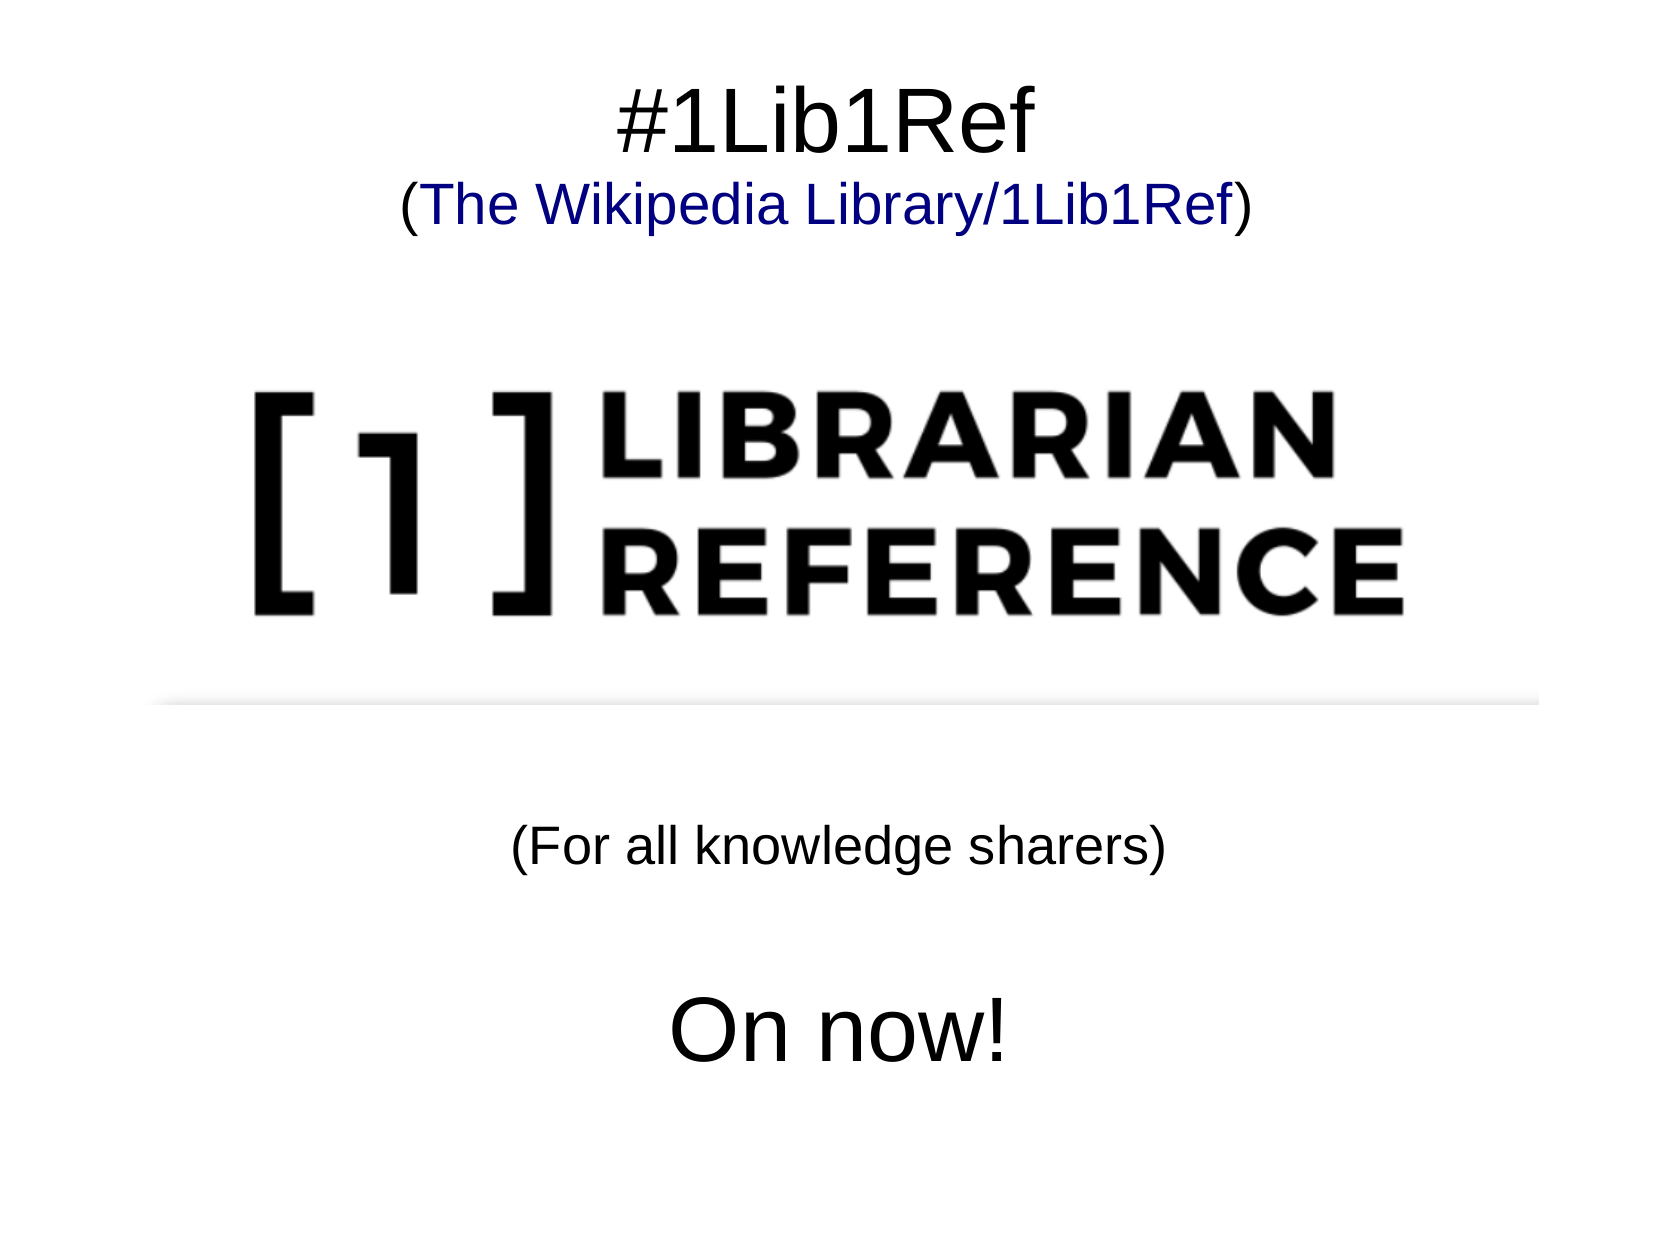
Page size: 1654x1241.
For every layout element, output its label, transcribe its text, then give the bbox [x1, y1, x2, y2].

title #1Lib1Ref (The Wikipedia Library/1Lib1Ref) [82, 49, 1571, 257]
text_box (For all knowledge sharers) On now! [456, 807, 1223, 1089]
picture [134, 324, 1539, 705]
